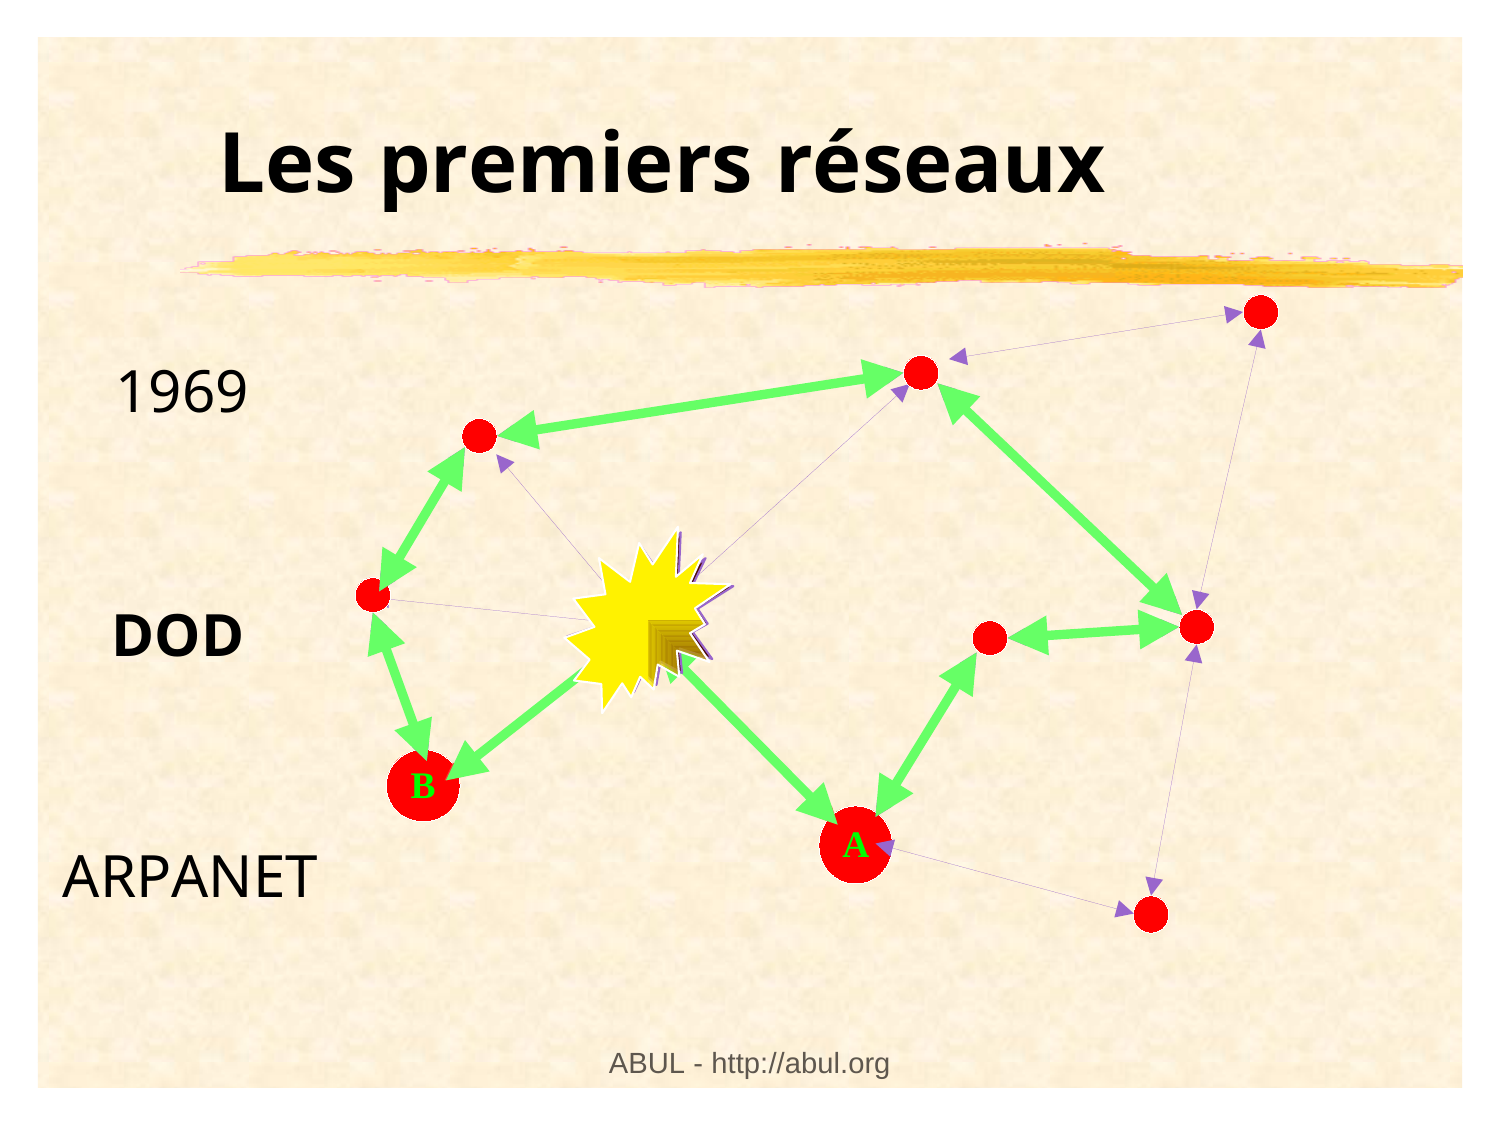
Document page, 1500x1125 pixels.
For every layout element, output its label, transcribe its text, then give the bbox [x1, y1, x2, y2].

text_box [972, 620, 1008, 656]
text_box B [386, 749, 461, 822]
text_box 1969 [100, 342, 294, 426]
text_box [564, 526, 734, 714]
text_box A [818, 805, 893, 884]
text_box [1133, 895, 1169, 934]
text_box [903, 355, 939, 391]
text_box [1243, 294, 1279, 330]
picture [37, 37, 1463, 1088]
text_box [1179, 609, 1215, 645]
text_box [355, 577, 391, 613]
title Les premiers réseaux [203, 72, 1427, 248]
text_box ARPANET [48, 827, 369, 911]
text_box DOD [97, 586, 286, 670]
text_box [461, 418, 498, 454]
